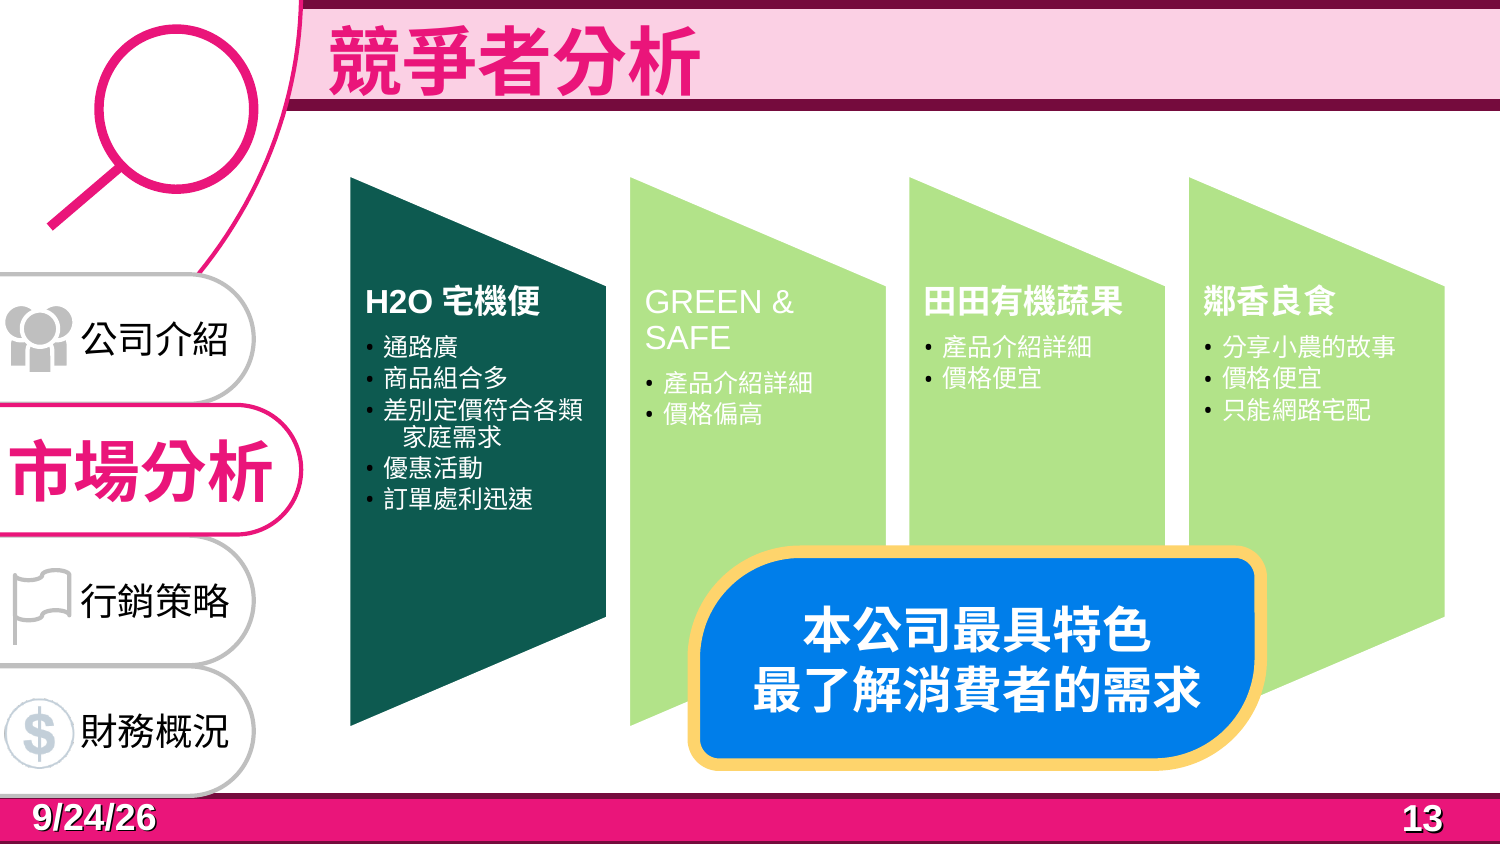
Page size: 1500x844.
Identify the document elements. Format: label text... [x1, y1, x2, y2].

text_box 鄰香良食 分享小農的故事 價格便宜 只能網路宅配 [1186, 173, 1447, 702]
text_box 田田有機蔬果 產品介紹詳細 價格便宜 [907, 173, 1168, 551]
text_box 2017/10/27 [16, 784, 367, 830]
text_box 本公司最具特色 最了解消費者的需求 [693, 551, 1261, 765]
text_box 競爭者分析 [312, 6, 722, 113]
text_box GREEN & SAFE 產品介紹詳細 價格偏高 [627, 173, 888, 730]
text_box 13 [1386, 786, 1500, 832]
text_box H2O宅機便 通路廣 商品組合多 差別定價符合各類家庭需求 優惠活動 訂單處利迅速 [348, 173, 609, 730]
